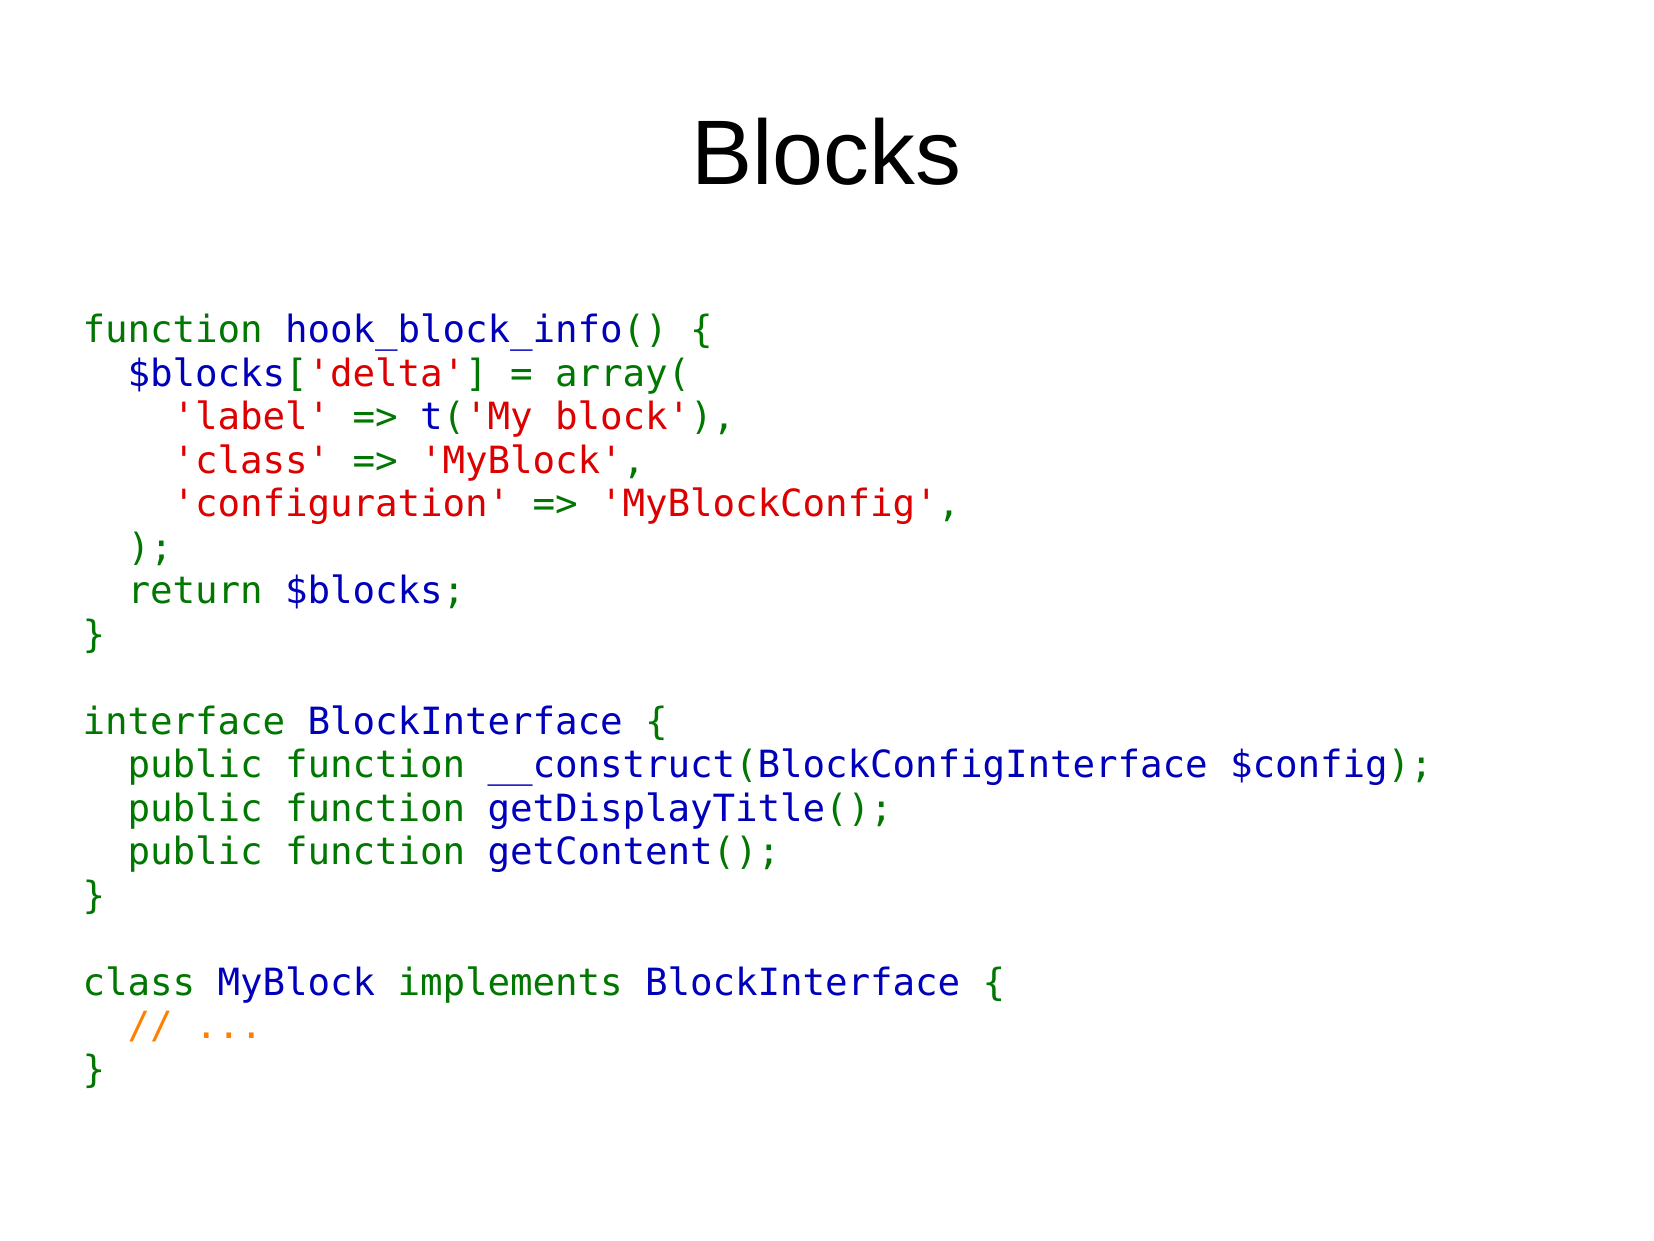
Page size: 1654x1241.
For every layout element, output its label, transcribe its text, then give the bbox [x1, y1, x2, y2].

title Blocks [82, 56, 1571, 250]
subtitle function hook_block_info() { $blocks['delta'] = array( 'label' => t('My block'), 'class' => 'MyBlock', 'configuration' => 'MyBlockConfig', ); return $blocks; } interface BlockInterface { public function __construct(BlockConfigInterface $config); public function getDisplayTitle(); public function getContent(); } class MyBlock implements BlockInterface { // ... } [82, 290, 1571, 1109]
